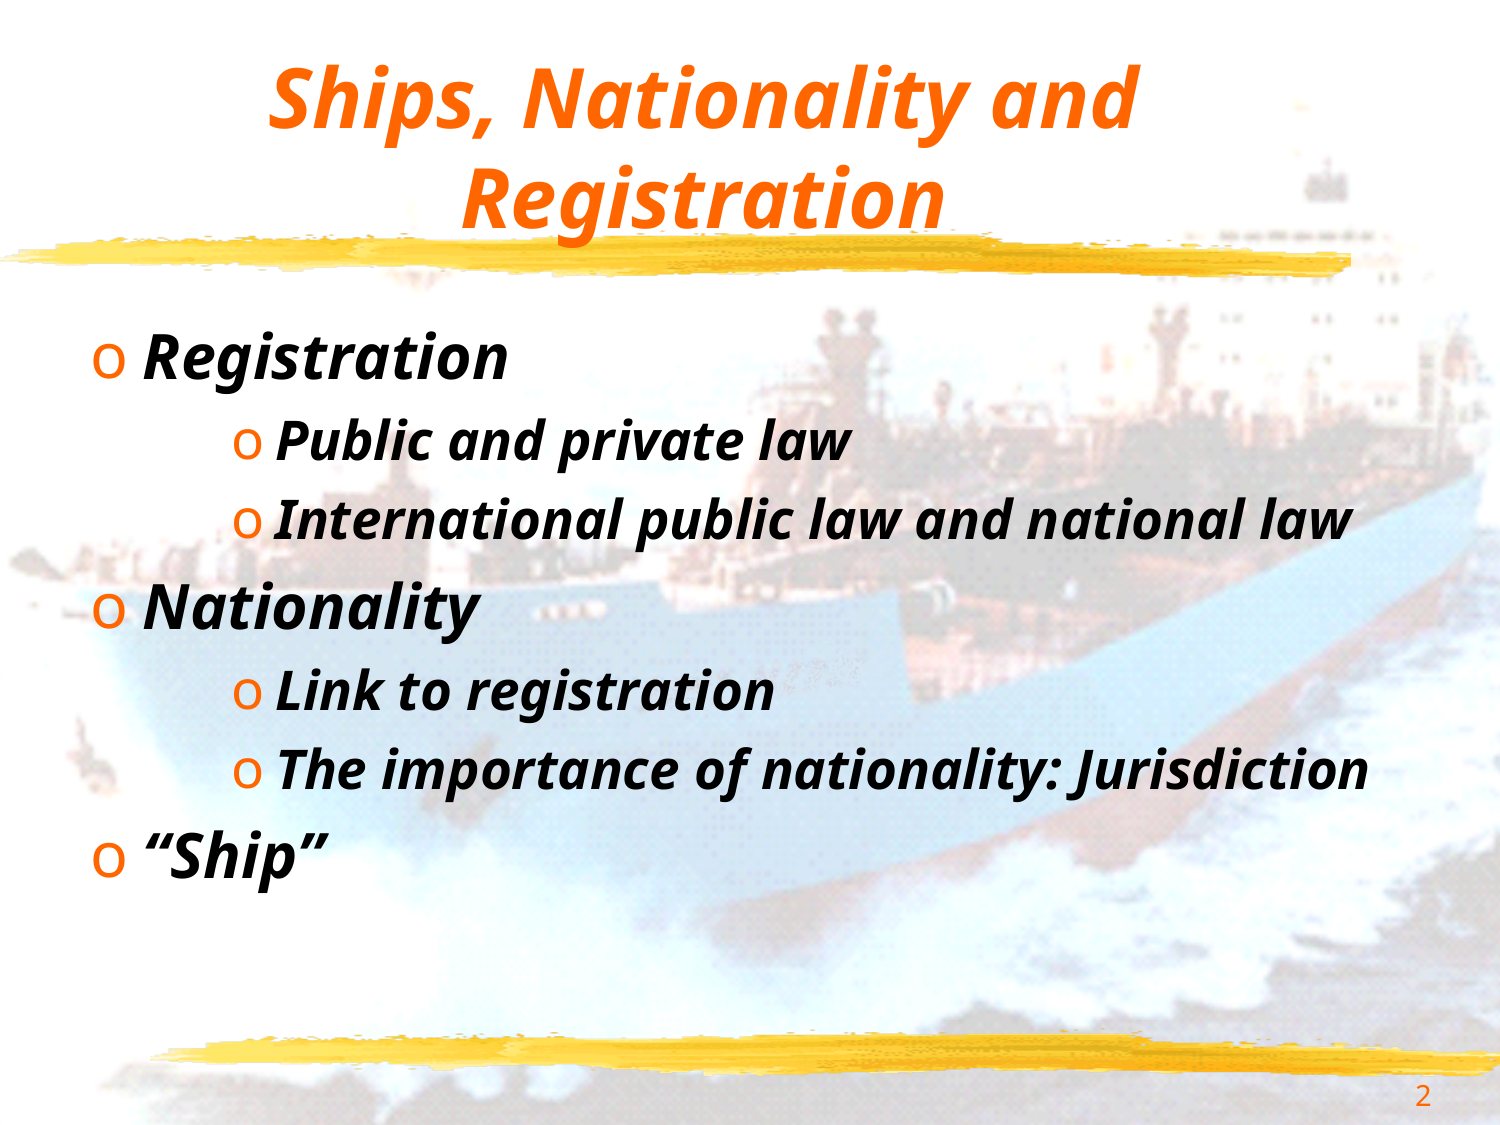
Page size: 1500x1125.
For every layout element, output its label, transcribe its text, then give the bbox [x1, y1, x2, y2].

text_box [1400, 1050, 1500, 1125]
list Registration Public and private law International public law and national law Nationality Link to registration The importance of nationality: Jurisdiction “Ship” [75, 309, 1417, 1001]
title Ships, Nationality and Registration [66, 37, 1342, 225]
